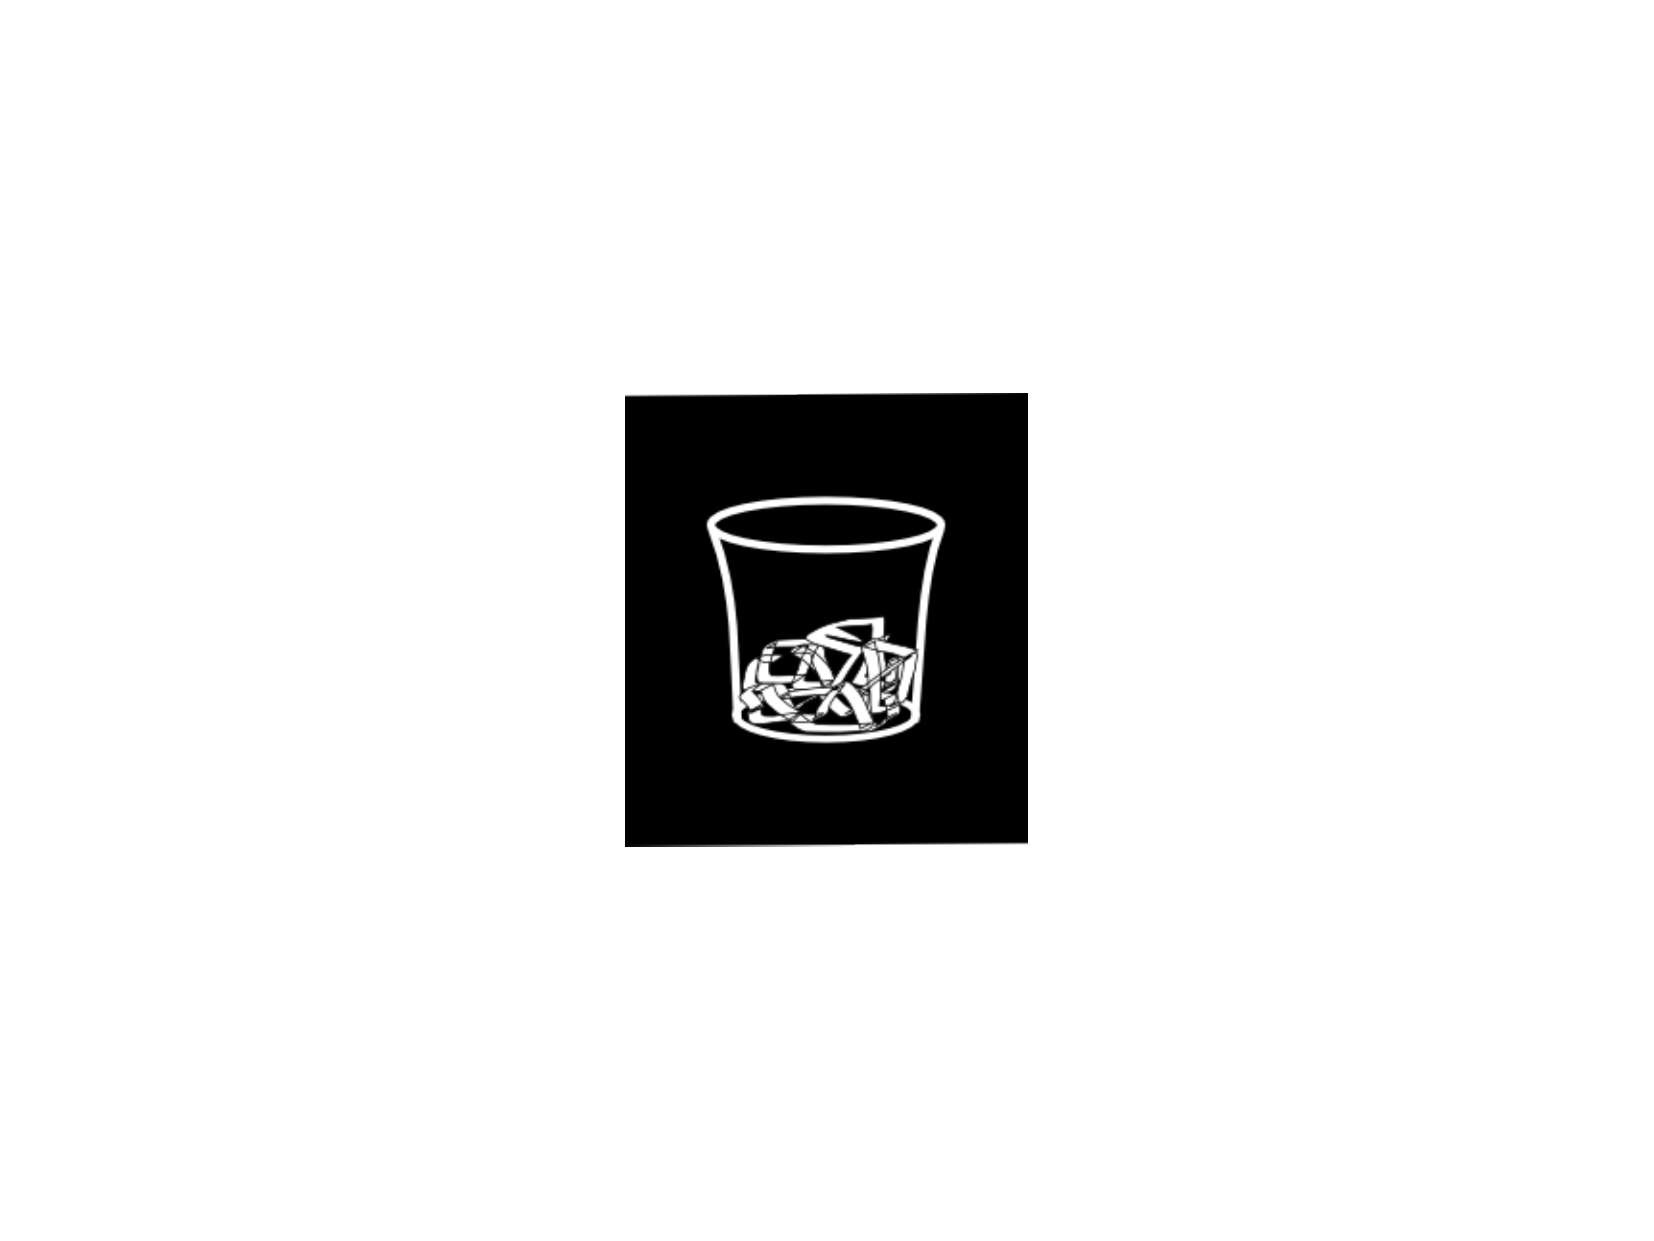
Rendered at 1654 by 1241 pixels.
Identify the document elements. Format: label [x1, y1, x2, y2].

picture [625, 393, 1028, 847]
